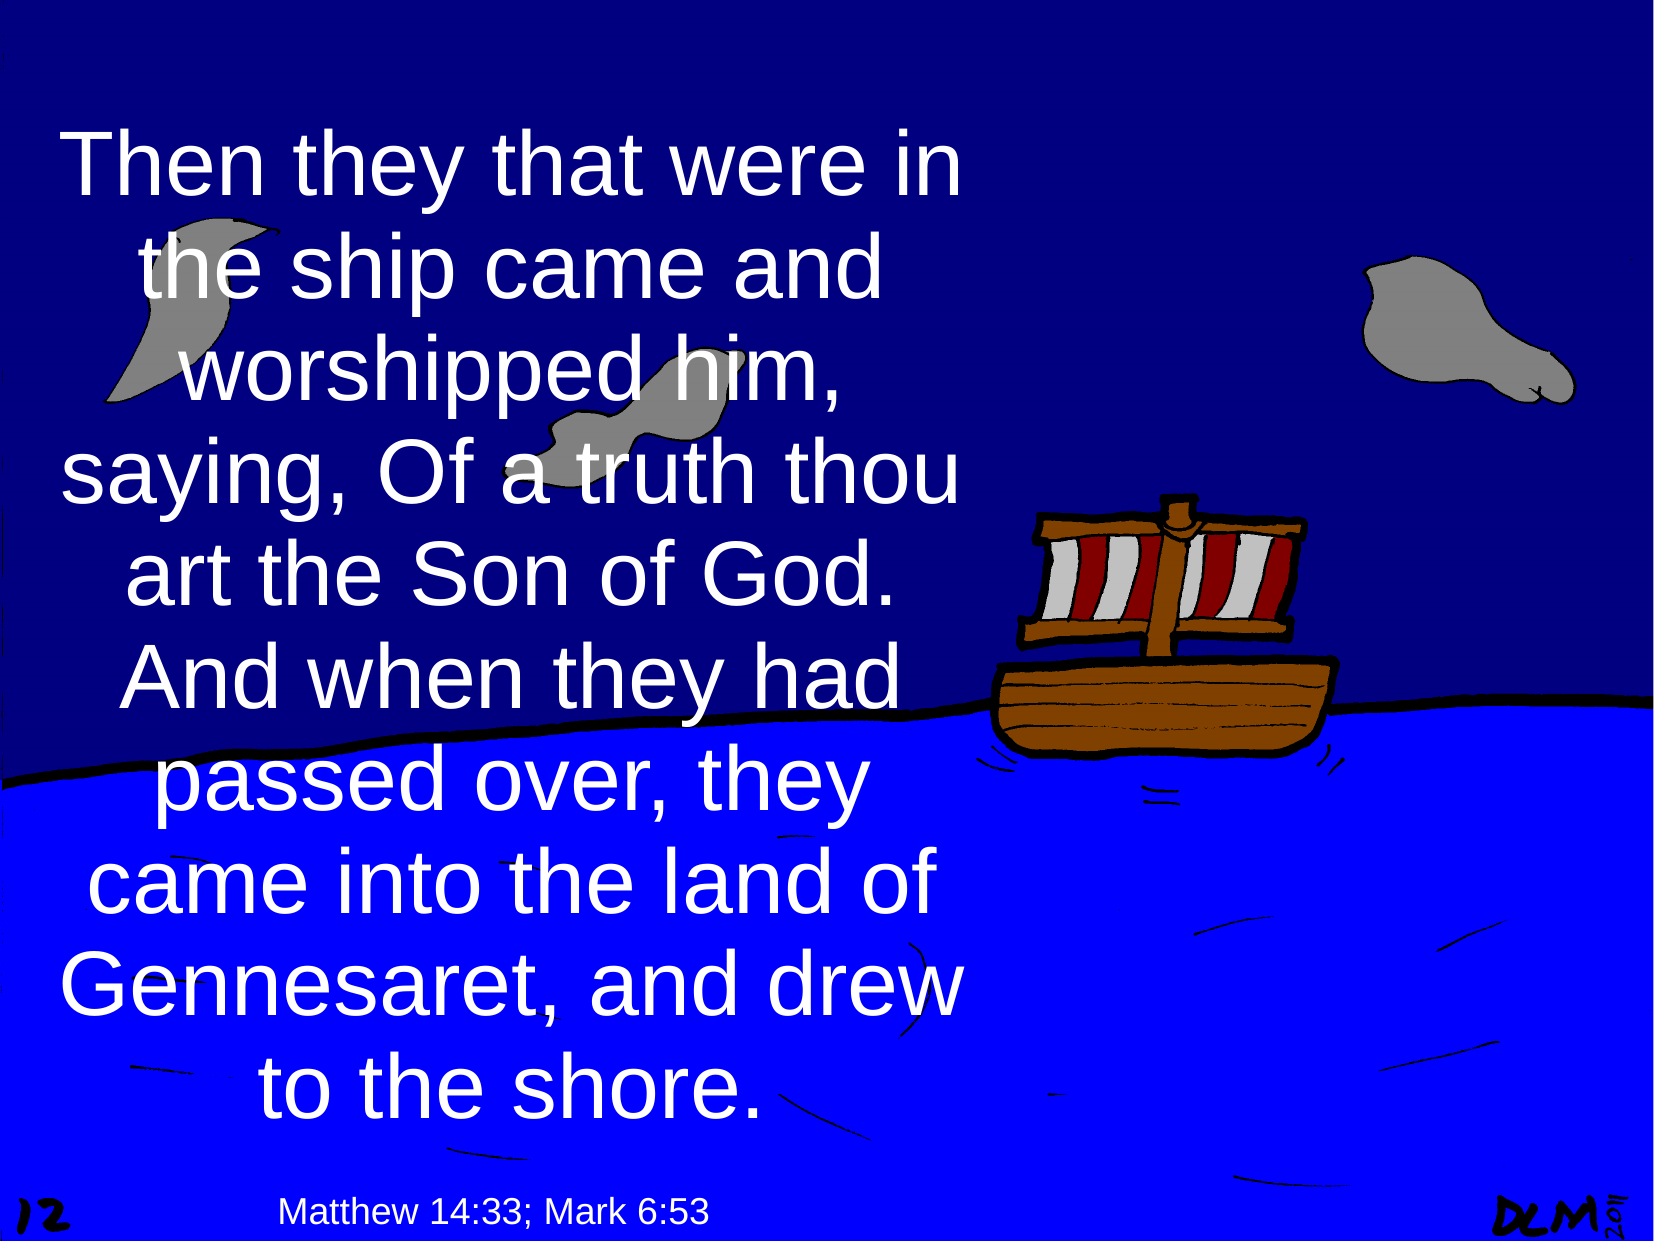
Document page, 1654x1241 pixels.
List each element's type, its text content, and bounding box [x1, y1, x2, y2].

title Then they that were in the ship came and worshipped him, saying, Of a truth thou art the Son of God. And when they had passed over, they came into the land of Gennesaret, and drew to the shore. [49, 112, 976, 1138]
picture [0, 0, 1654, 1241]
text_box Matthew 14:33; Mark 6:53 [262, 1183, 731, 1241]
